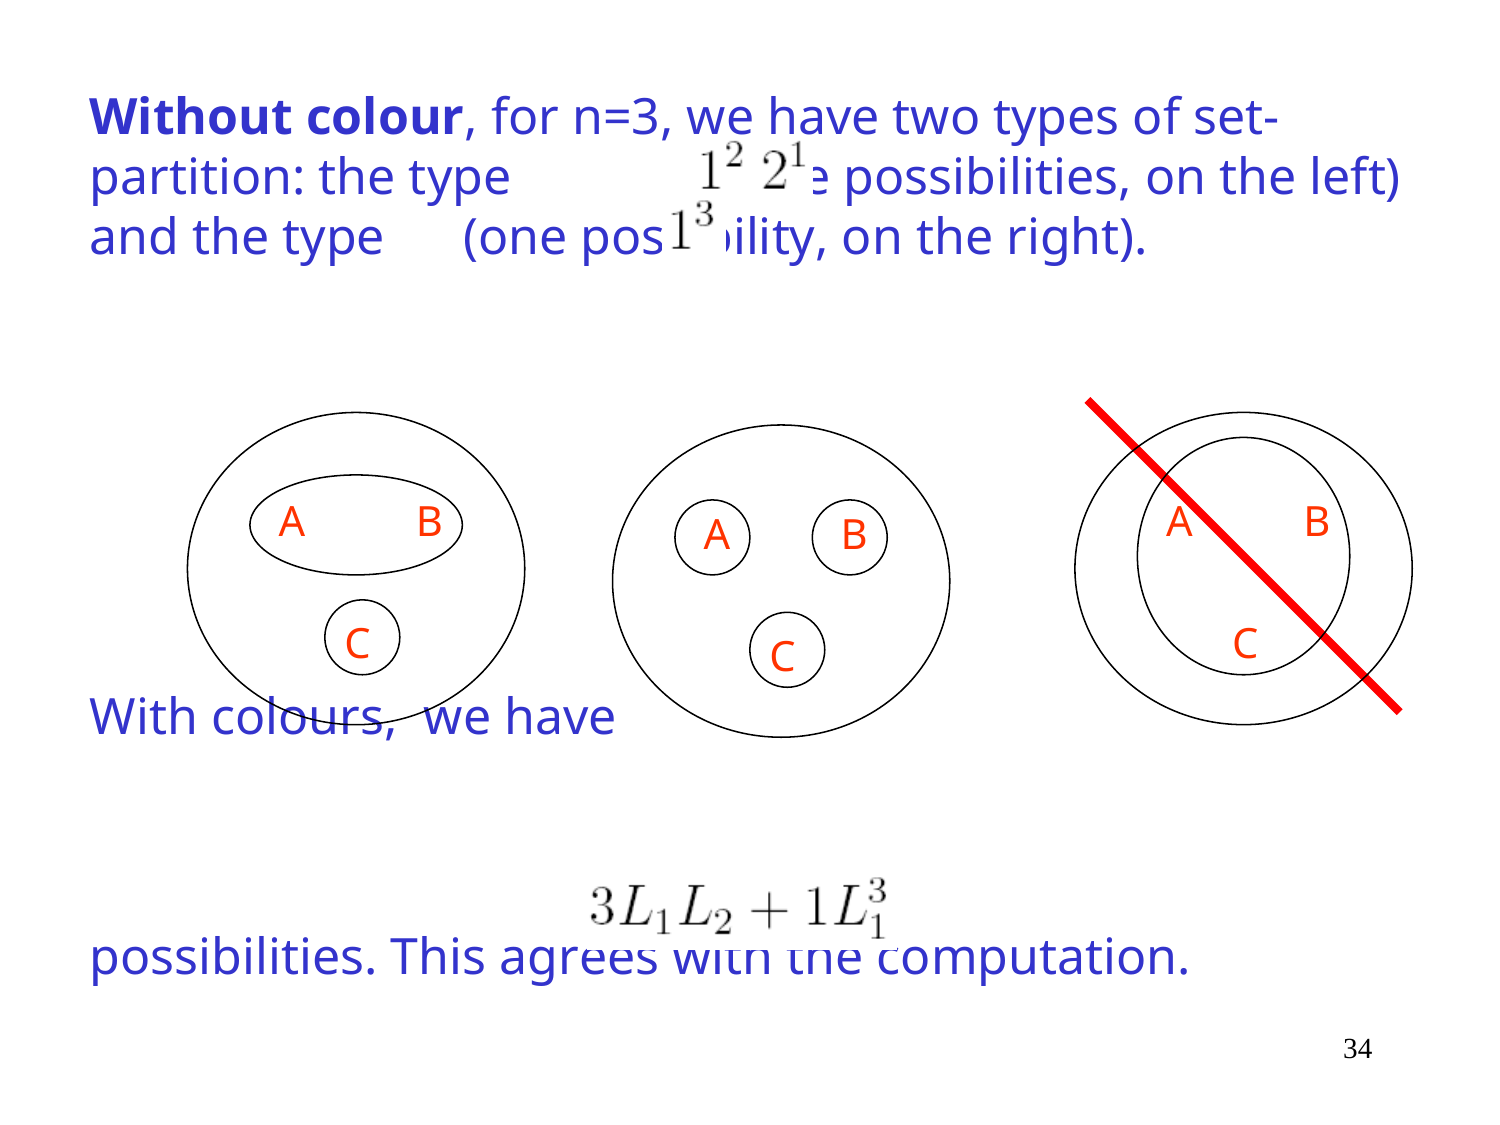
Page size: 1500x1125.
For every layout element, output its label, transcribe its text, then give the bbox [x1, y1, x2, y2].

text_box A [688, 501, 745, 566]
text_box C [329, 609, 386, 676]
picture [662, 135, 813, 257]
text_box B [400, 487, 458, 553]
text_box B [825, 501, 883, 566]
picture [587, 876, 897, 951]
text_box C [1217, 609, 1274, 676]
text_box A [721, 499, 745, 516]
text_box C [754, 622, 811, 688]
text_box B [877, 558, 883, 566]
text_box B [825, 499, 842, 507]
text_box B [1288, 487, 1346, 553]
text_box A [688, 499, 704, 507]
text_box A [739, 559, 745, 566]
text_box Without colour, for n=3, we have two types of set-partition: the type (three possibilities, on the left) and the type (one possibility, on the right). With colours, we have possibilities. This agrees with the computation. [75, 76, 1426, 992]
text_box A [263, 487, 321, 553]
text_box A [1151, 487, 1208, 553]
text_box B [858, 499, 883, 516]
